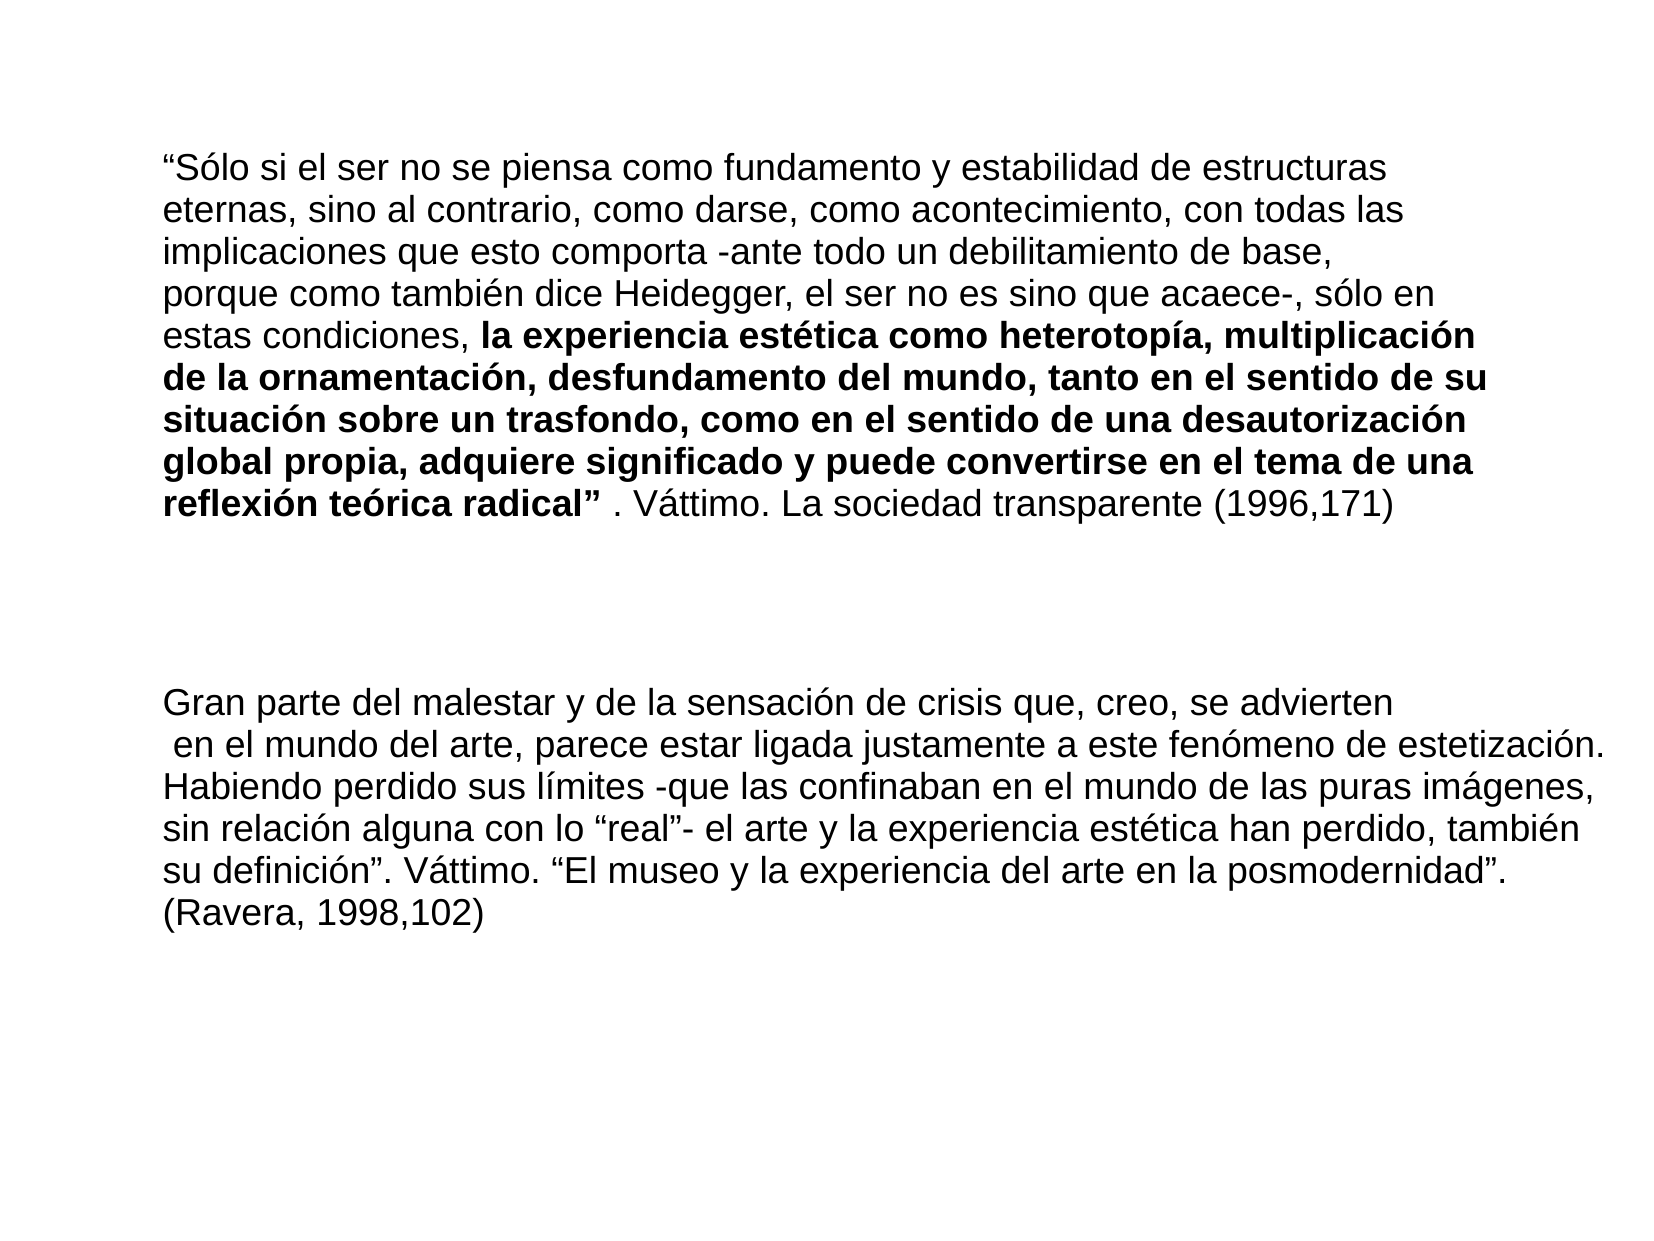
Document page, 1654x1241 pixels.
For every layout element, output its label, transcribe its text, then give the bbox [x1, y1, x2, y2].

text_box “Sólo si el ser no se piensa como fundamento y estabilidad de estructuras eternas, sino al contrario, como darse, como acontecimiento, con todas las implicaciones que esto comporta -ante todo un debilitamiento de base, porque como también dice Heidegger, el ser no es sino que acaece-, sólo en estas condiciones, la experiencia estética como heterotopía, multiplicación de la ornamentación, desfundamento del mundo, tanto en el sentido de su situación sobre un trasfondo, como en el sentido de una desautorización global propia, adquiere significado y puede convertirse en el tema de una reflexión teórica radical” . Váttimo. La sociedad transparente (1996,171) [147, 138, 1503, 532]
text_box Gran parte del malestar y de la sensación de crisis que, creo, se advierten en el mundo del arte, parece estar ligada justamente a este fenómeno de estetización. Habiendo perdido sus límites -que las confinaban en el mundo de las puras imágenes, sin relación alguna con lo “real”- el arte y la experiencia estética han perdido, también su definición”. Váttimo. “El museo y la experiencia del arte en la posmodernidad”. (Ravera, 1998,102) [147, 673, 1635, 983]
